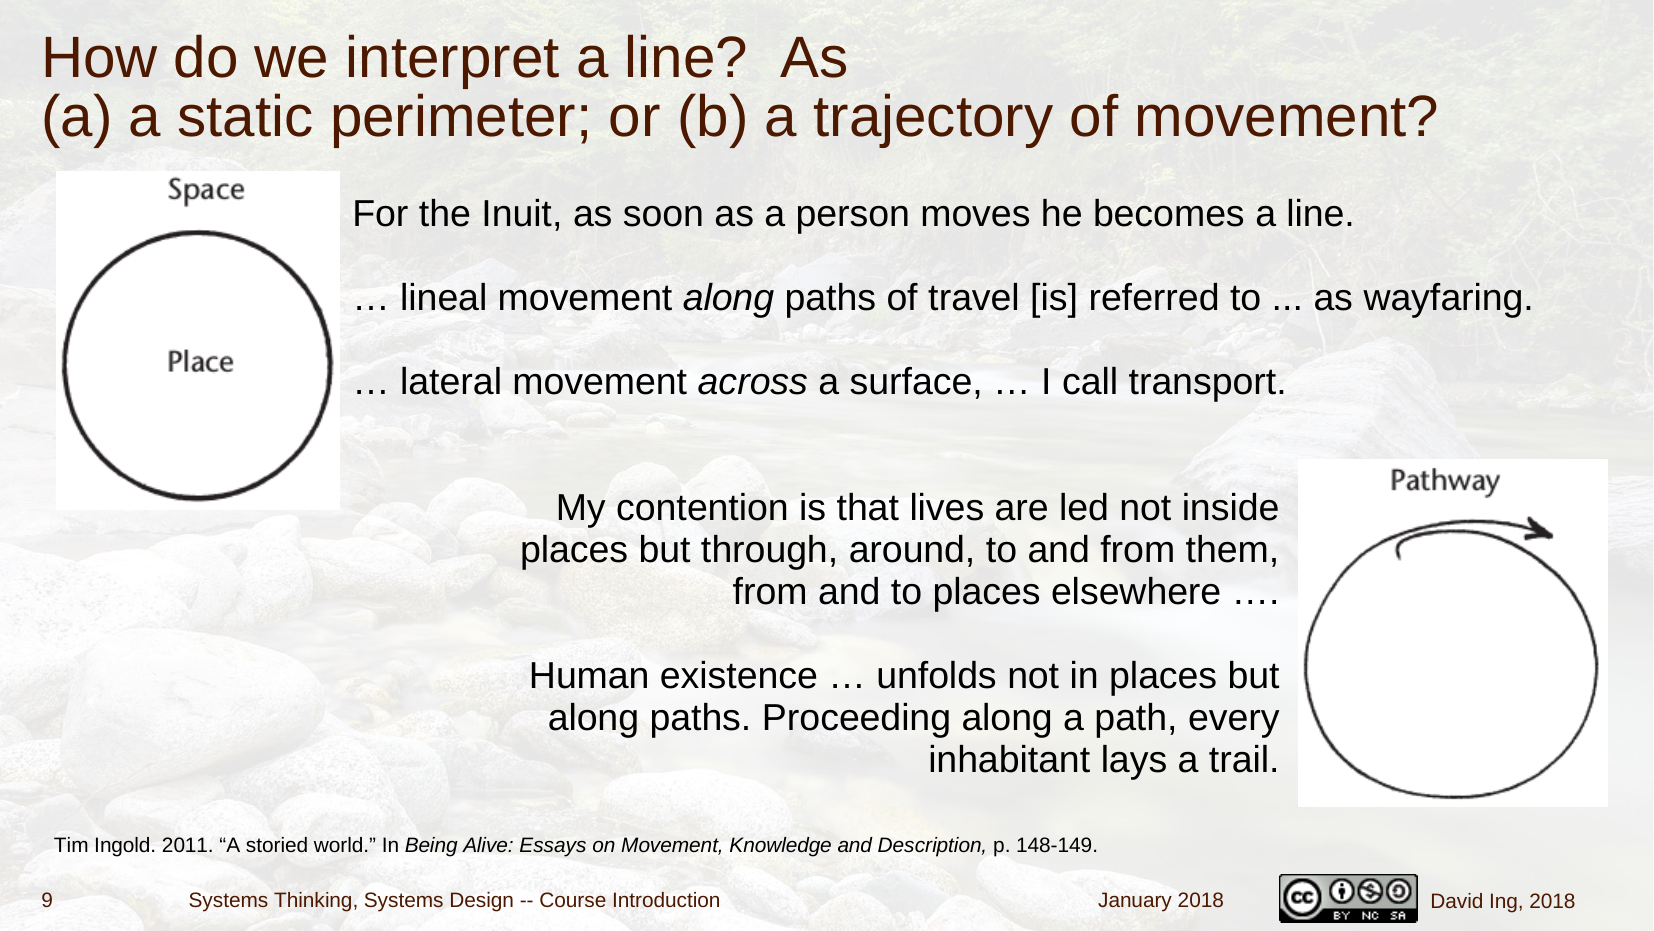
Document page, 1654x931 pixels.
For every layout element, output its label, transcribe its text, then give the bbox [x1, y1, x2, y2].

text_box My contention is that lives are led not inside places but through, around, to and from them, from and to places elsewhere …. Human existence … unfolds not in places but along paths. Proceeding along a path, every inhabitant lays a trail. [505, 478, 1295, 788]
title How do we interpret a line? As (a) a static perimeter; or (b) a trajectory of movement? [41, 30, 1613, 174]
picture [0, 0, 1654, 931]
text_box Tim Ingold. 2011. “A storied world.” In Being Alive: Essays on Movement, Knowledge and Description, p. 148-149. [39, 826, 1487, 865]
text_box For the Inuit, as soon as a person moves he becomes a line. … lineal movement along paths of travel [is] referred to ... as wayfaring. … lateral movement across a surface, … I call transport. [340, 184, 1634, 449]
